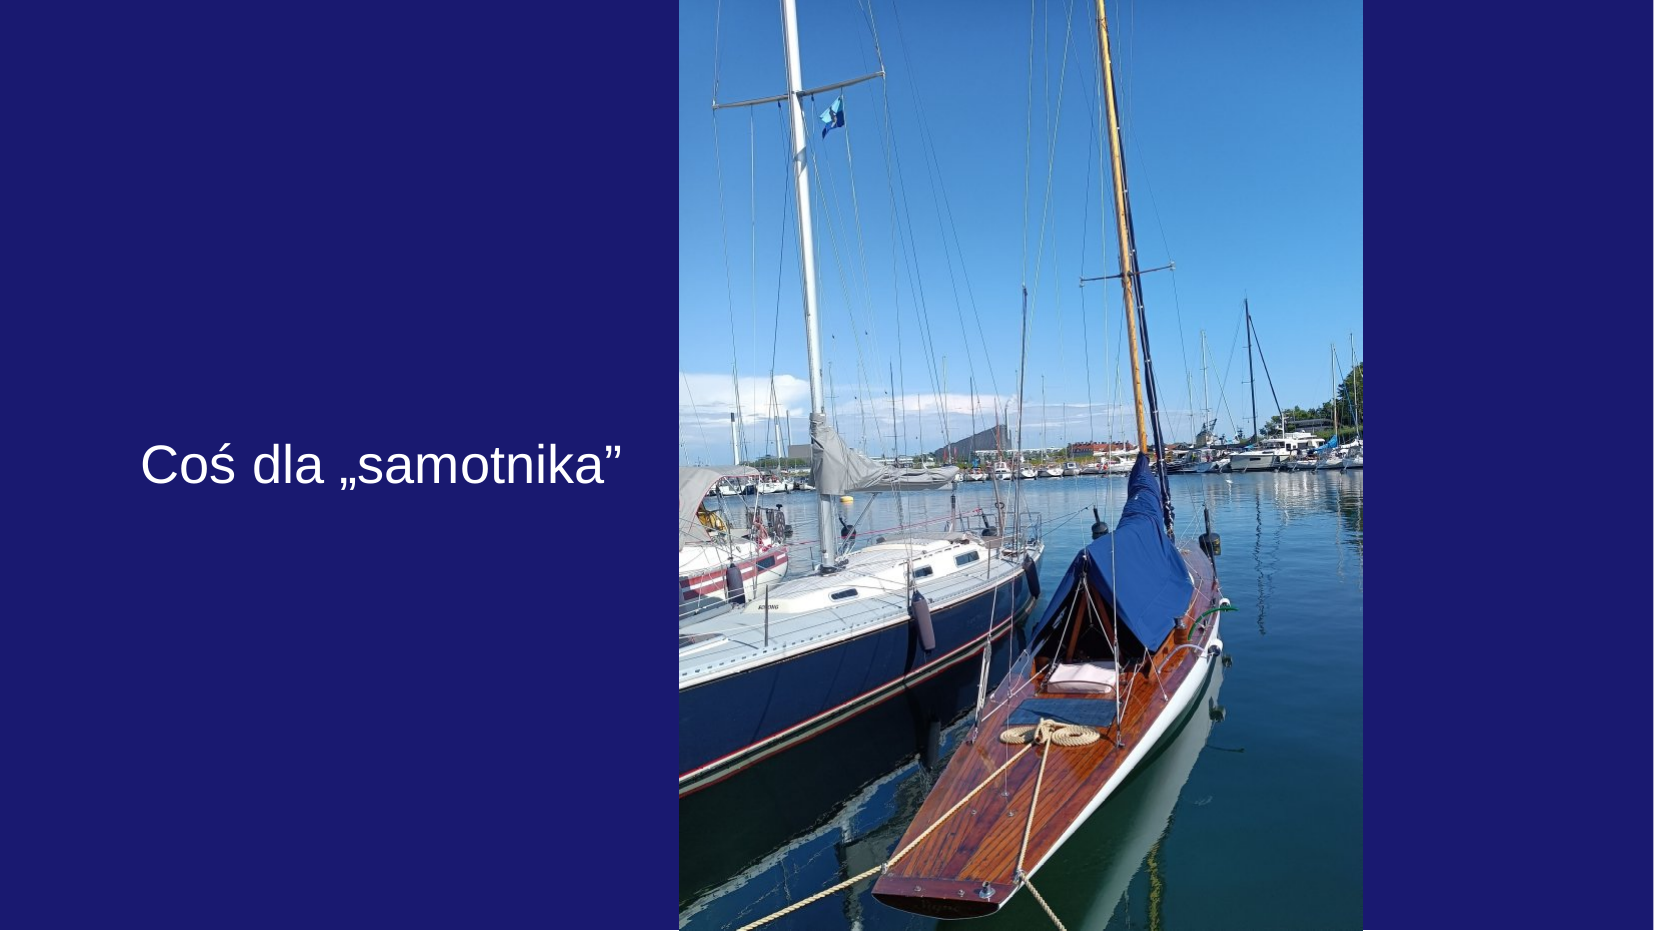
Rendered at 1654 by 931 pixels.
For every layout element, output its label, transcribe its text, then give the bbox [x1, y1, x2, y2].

text_box Coś dla „samotnika” [125, 427, 639, 503]
picture [679, 0, 1363, 931]
